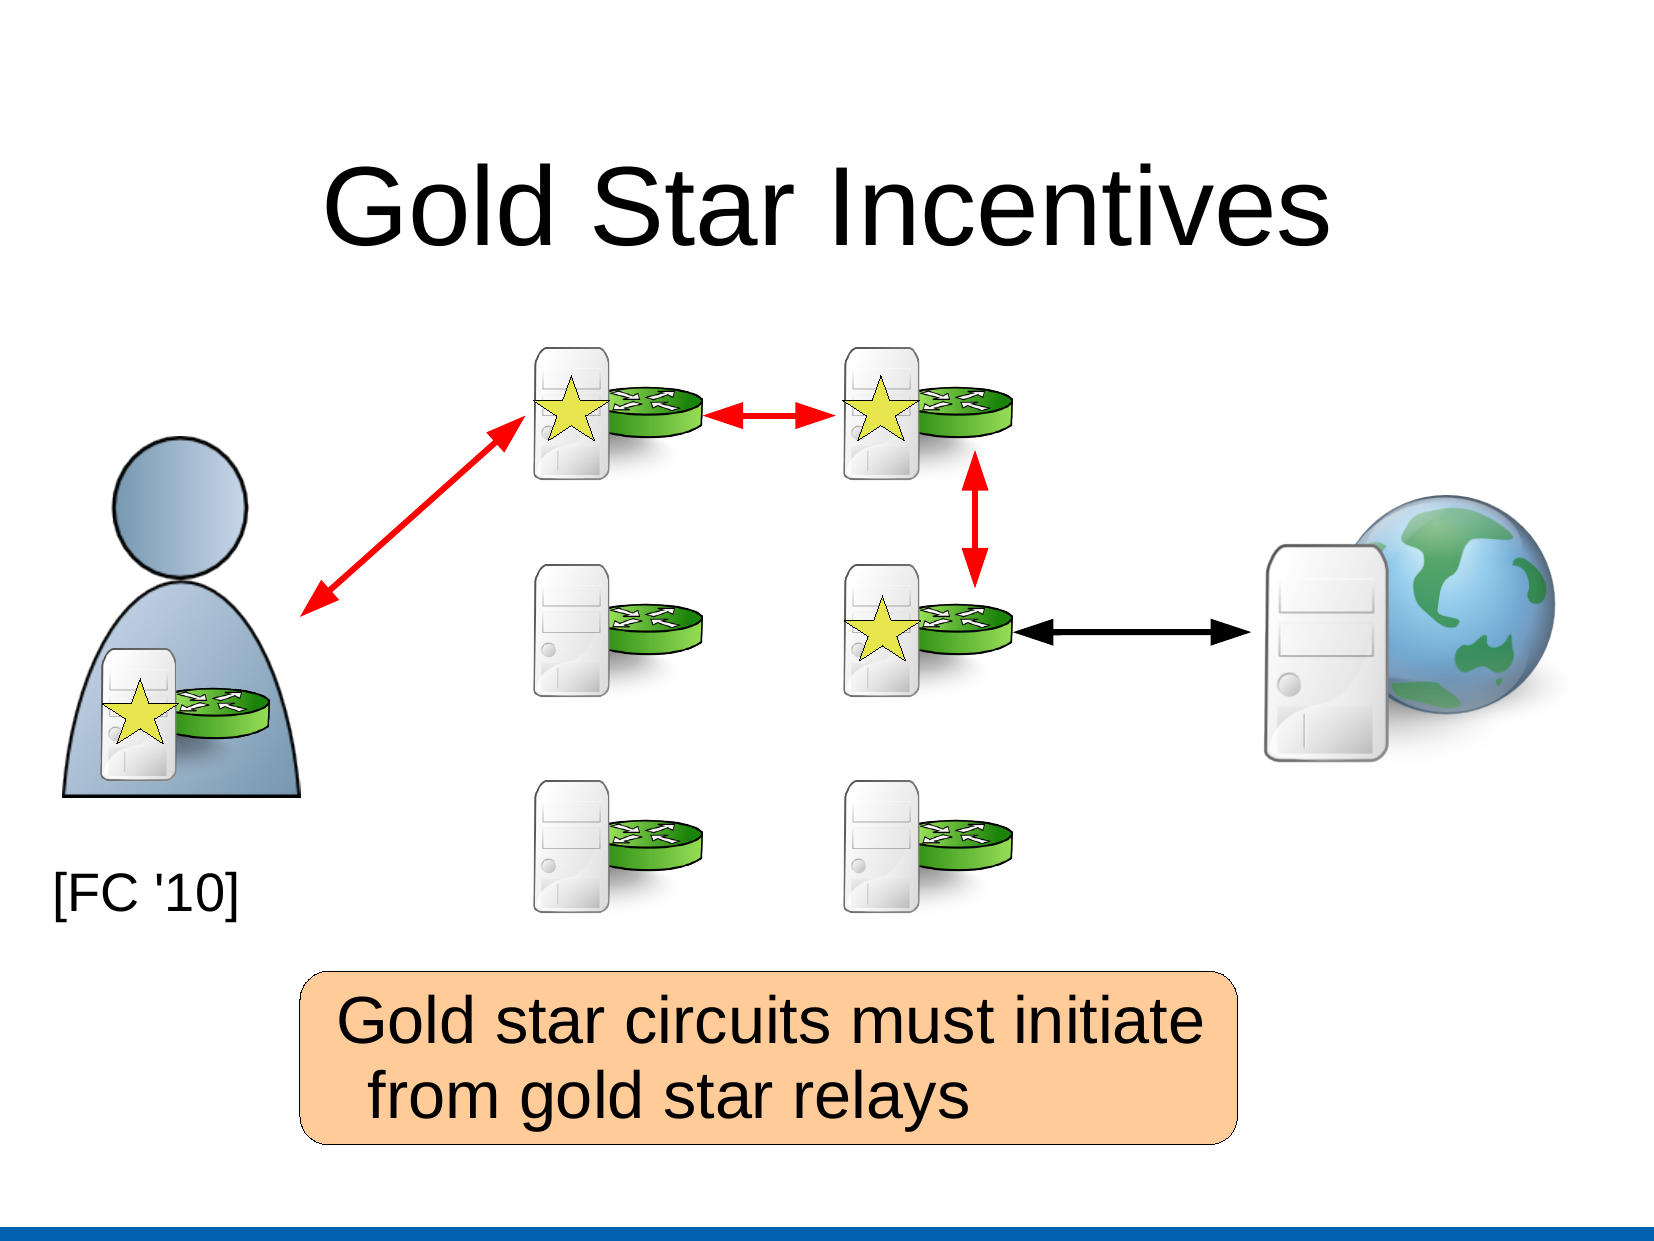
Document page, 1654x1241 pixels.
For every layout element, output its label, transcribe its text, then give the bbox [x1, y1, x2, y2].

title Gold Star Incentives [121, 102, 1533, 311]
text_box [FC '10] [37, 855, 526, 938]
text_box [102, 678, 179, 744]
picture [525, 564, 703, 701]
picture [525, 780, 703, 917]
text_box [842, 375, 920, 441]
picture [835, 564, 1013, 701]
picture [525, 347, 703, 484]
text_box [844, 595, 921, 661]
picture [1251, 495, 1580, 769]
picture [835, 347, 1013, 484]
picture [62, 436, 301, 798]
text_box Gold star circuits must initiate from gold star relays [299, 971, 1238, 1145]
picture [835, 780, 1013, 917]
text_box [533, 375, 610, 441]
